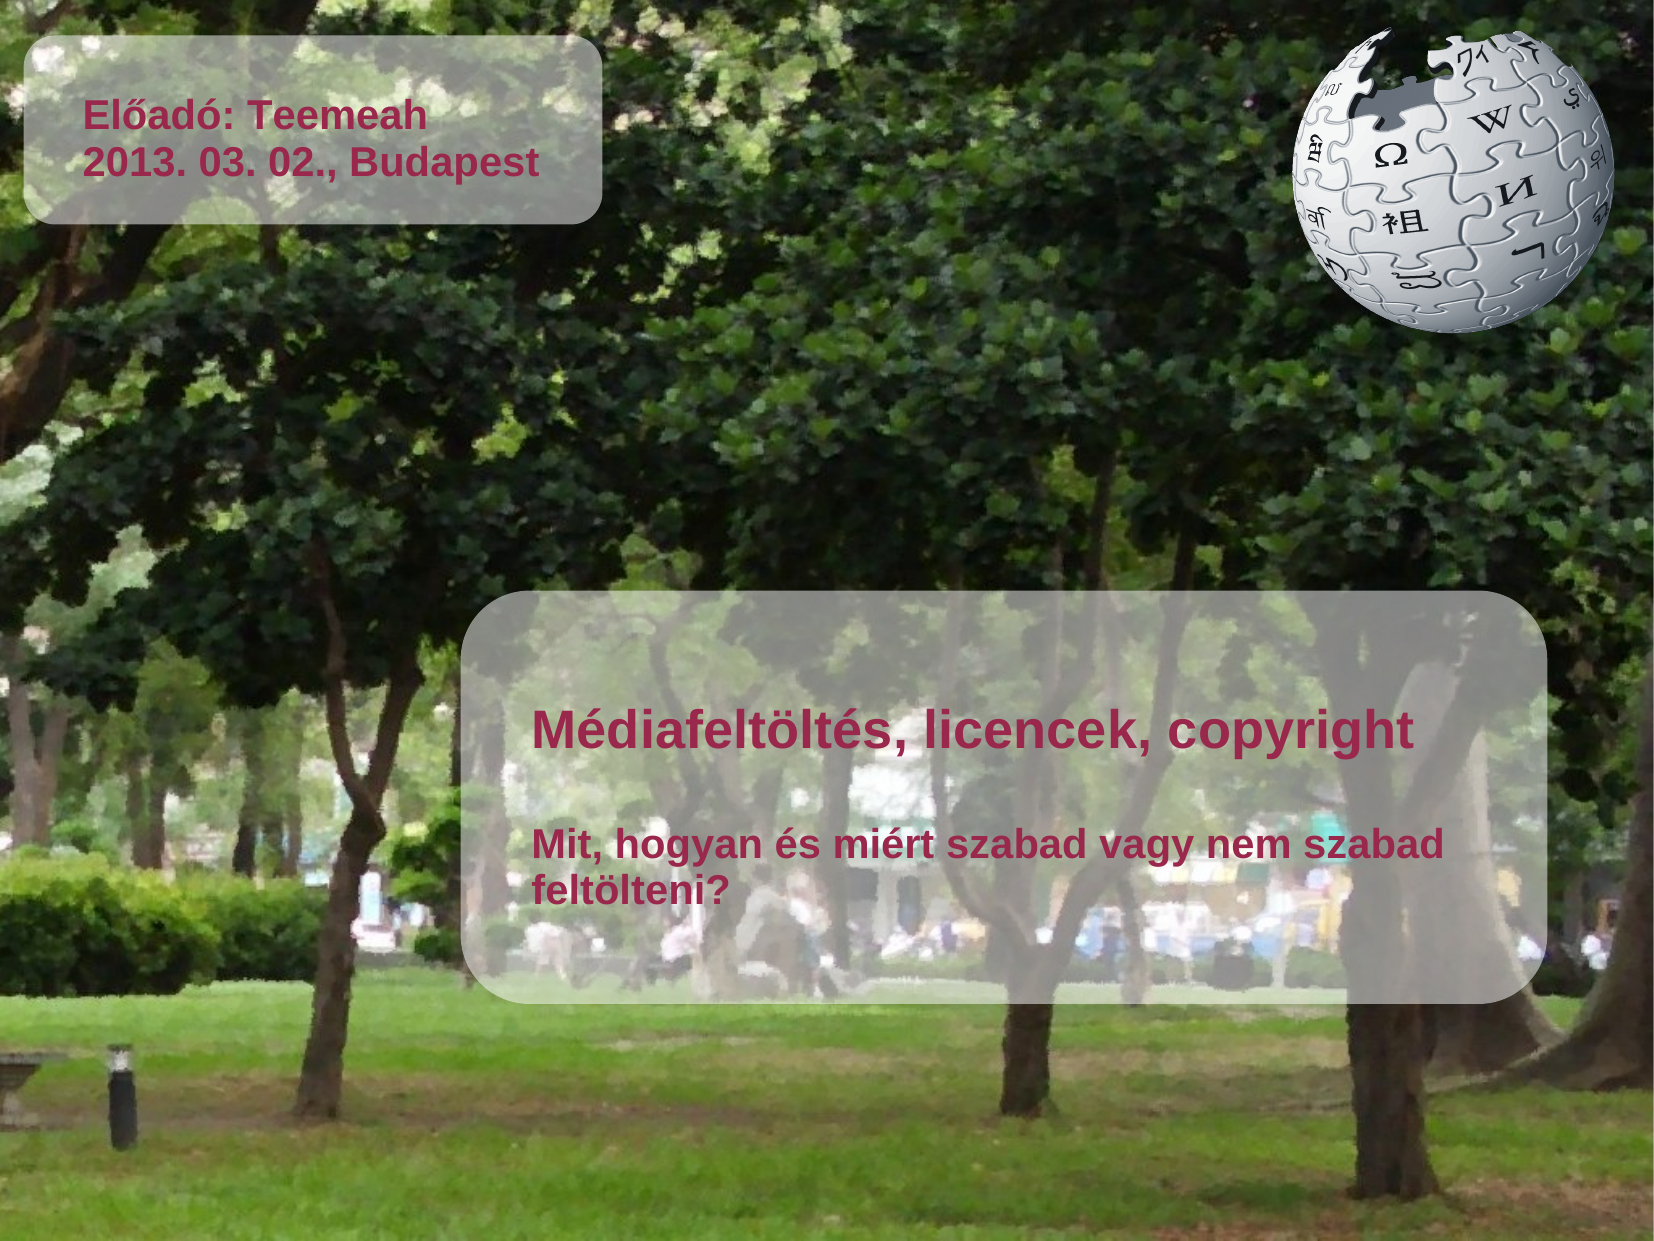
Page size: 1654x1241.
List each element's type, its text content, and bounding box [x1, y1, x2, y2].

title Médiafeltöltés, licencek, copyright Mit, hogyan és miért szabad vagy nem szabad feltölteni? [531, 696, 1501, 916]
text_box [460, 590, 1548, 1004]
picture [0, 0, 1654, 1241]
text_box [23, 35, 603, 225]
title Előadó: Teemeah 2013. 03. 02., Budapest [82, 64, 697, 213]
